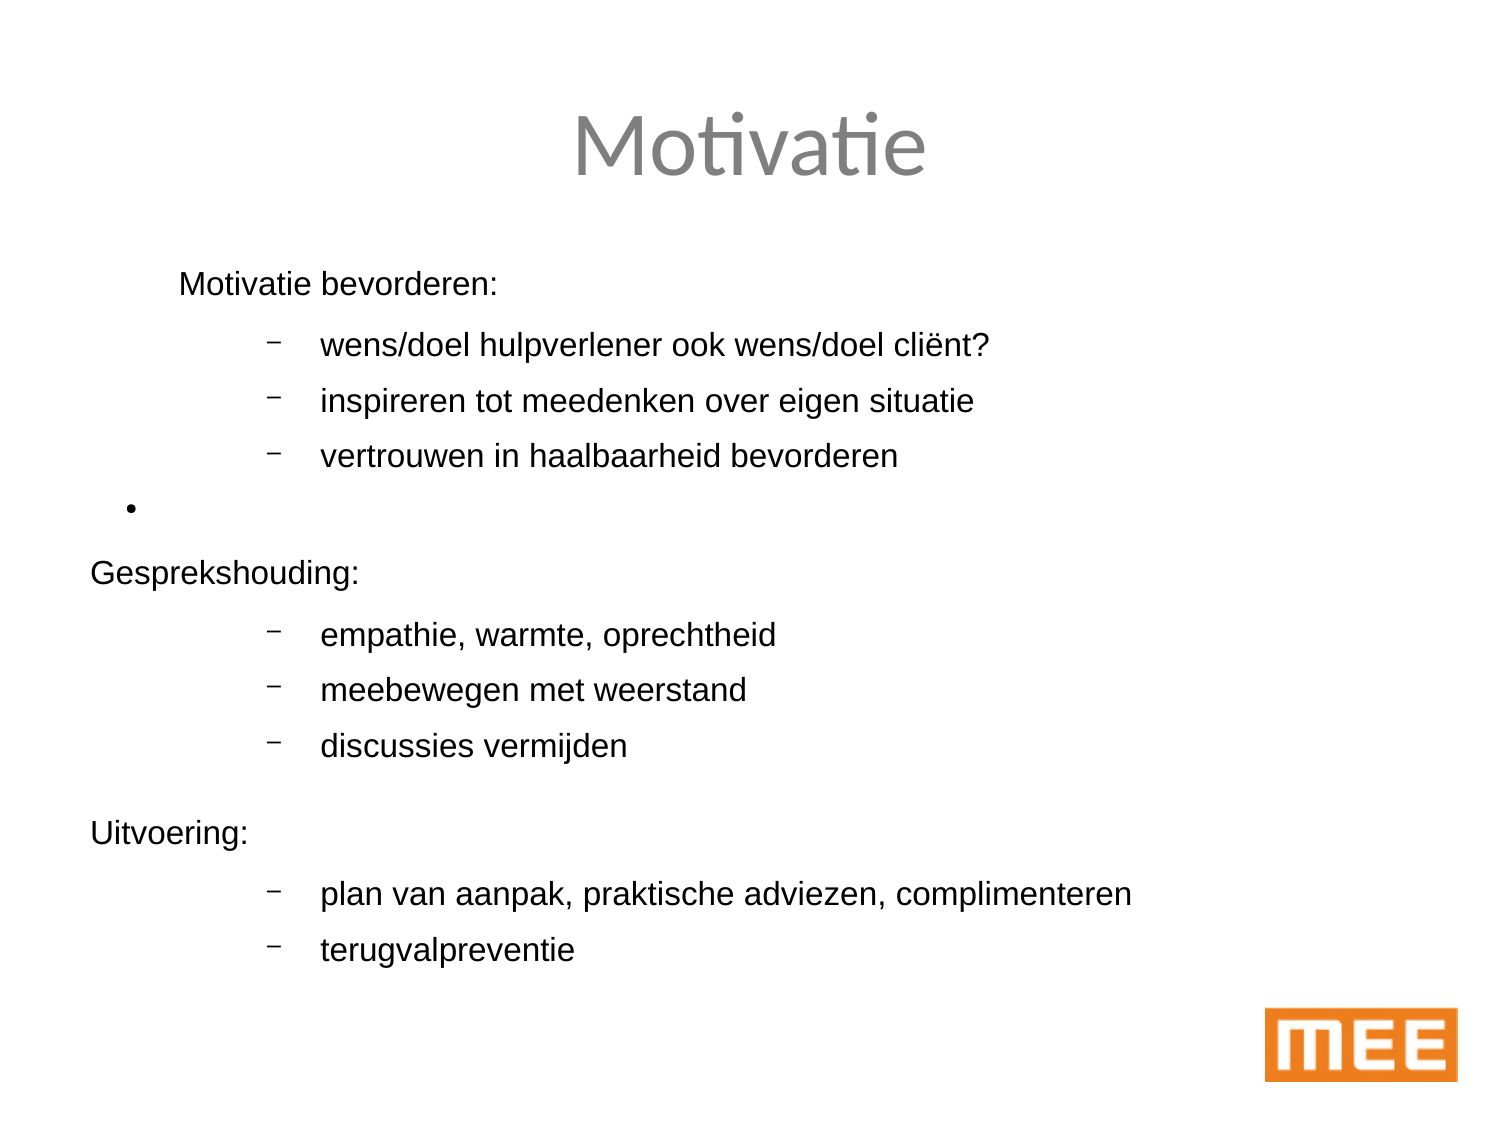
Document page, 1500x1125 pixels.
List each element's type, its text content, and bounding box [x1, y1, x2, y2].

title Motivatie [75, 45, 1426, 233]
list Motivatie bevorderen: wens/doel hulpverlener ook wens/doel cliënt? inspireren tot meedenken over eigen situatie vertrouwen in haalbaarheid bevorderen Gesprekshouding: empathie, warmte, oprechtheid meebewegen met weerstand discussies vermijden Uitvoering: plan van aanpak, praktische adviezen, complimenteren terugvalpreventie [75, 262, 1426, 1005]
picture [1265, 1007, 1458, 1082]
